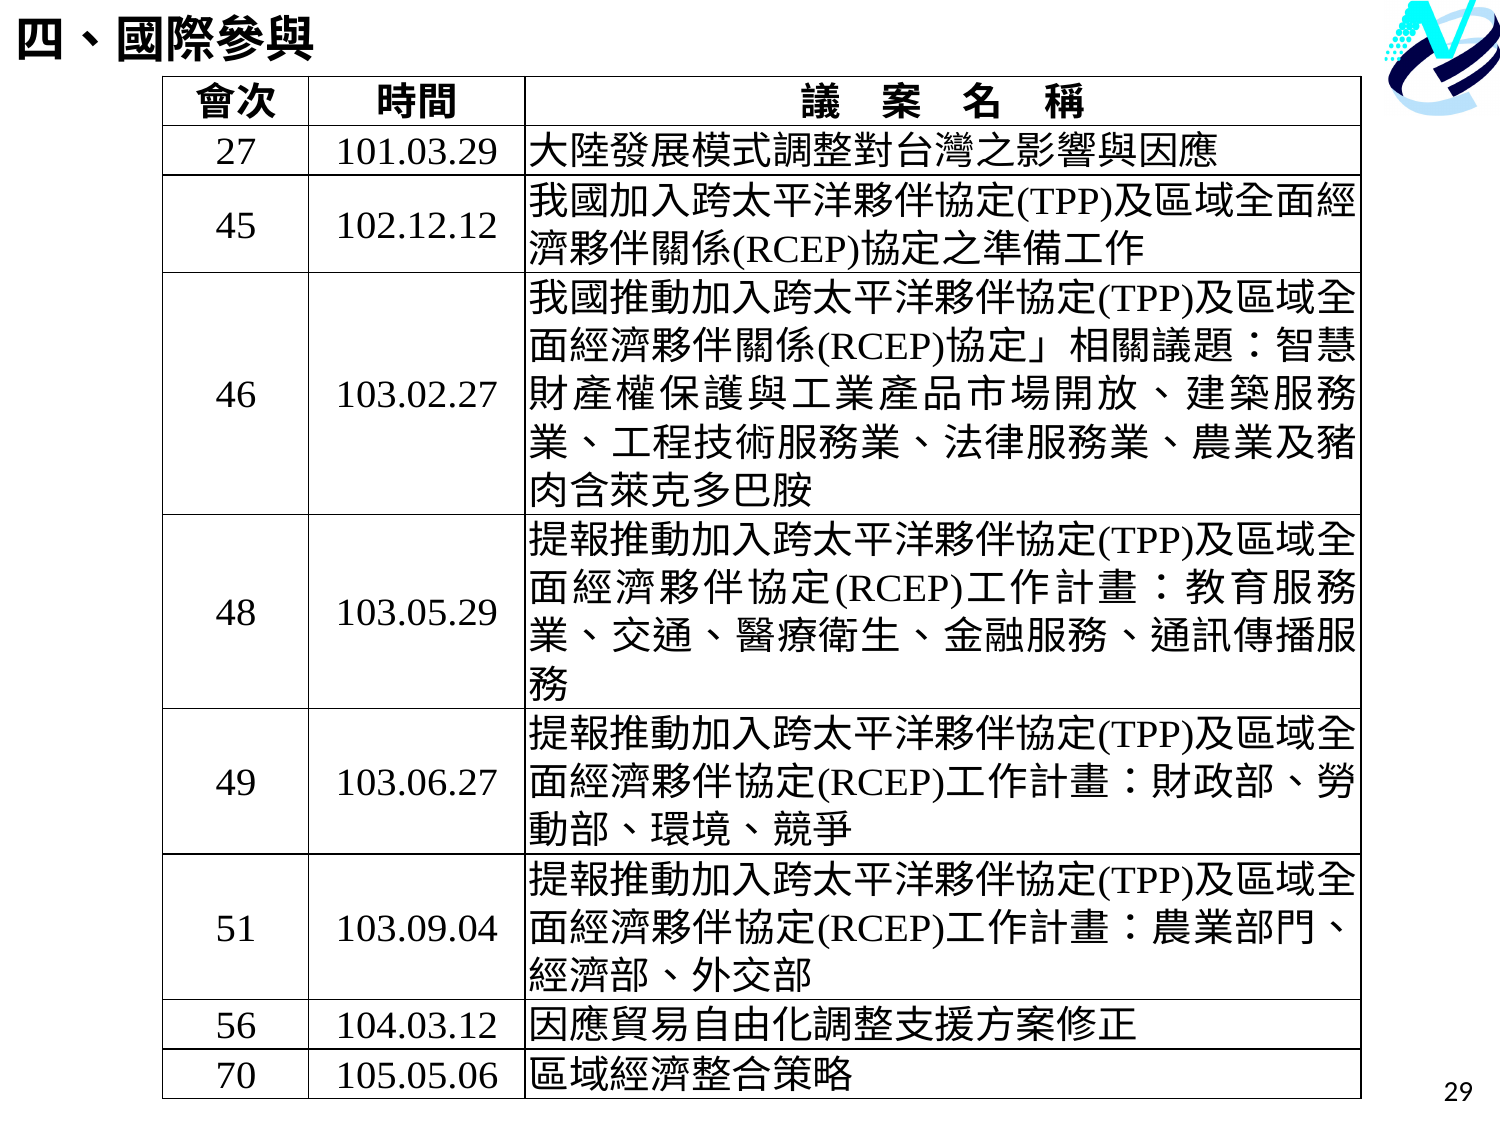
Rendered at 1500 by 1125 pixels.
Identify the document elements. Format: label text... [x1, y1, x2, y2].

chart [148, 75, 1377, 1125]
text_box 四、國際參與 [0, 0, 473, 76]
